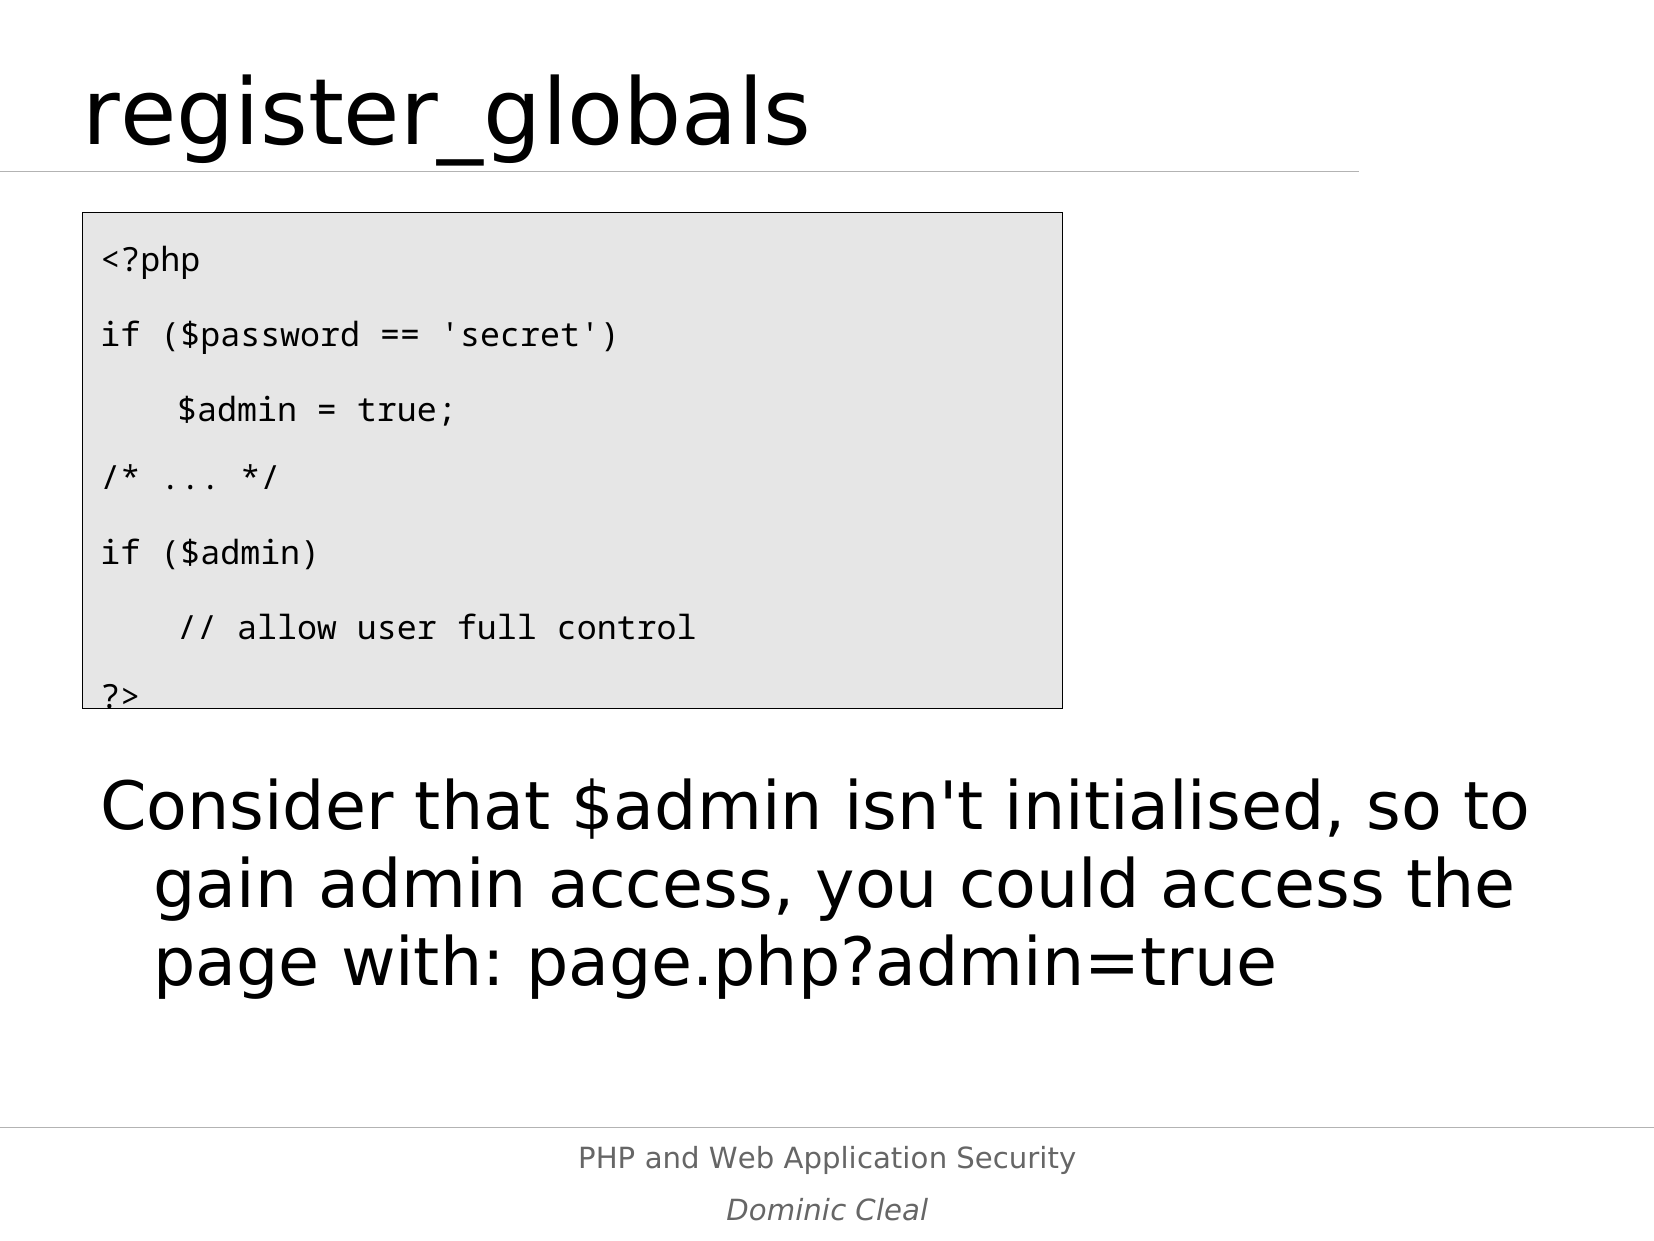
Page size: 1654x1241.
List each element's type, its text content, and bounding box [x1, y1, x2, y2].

text_box [82, 212, 1063, 236]
title register_globals [82, 56, 1571, 170]
list Consider that $admin isn't initialised, so to gain admin access, you could access the page with: page.php?admin=true [82, 767, 1571, 1035]
list <?php if ($password == 'secret') $admin = true; /* ... */ if ($admin) // allow user full control ?> [82, 236, 1571, 709]
